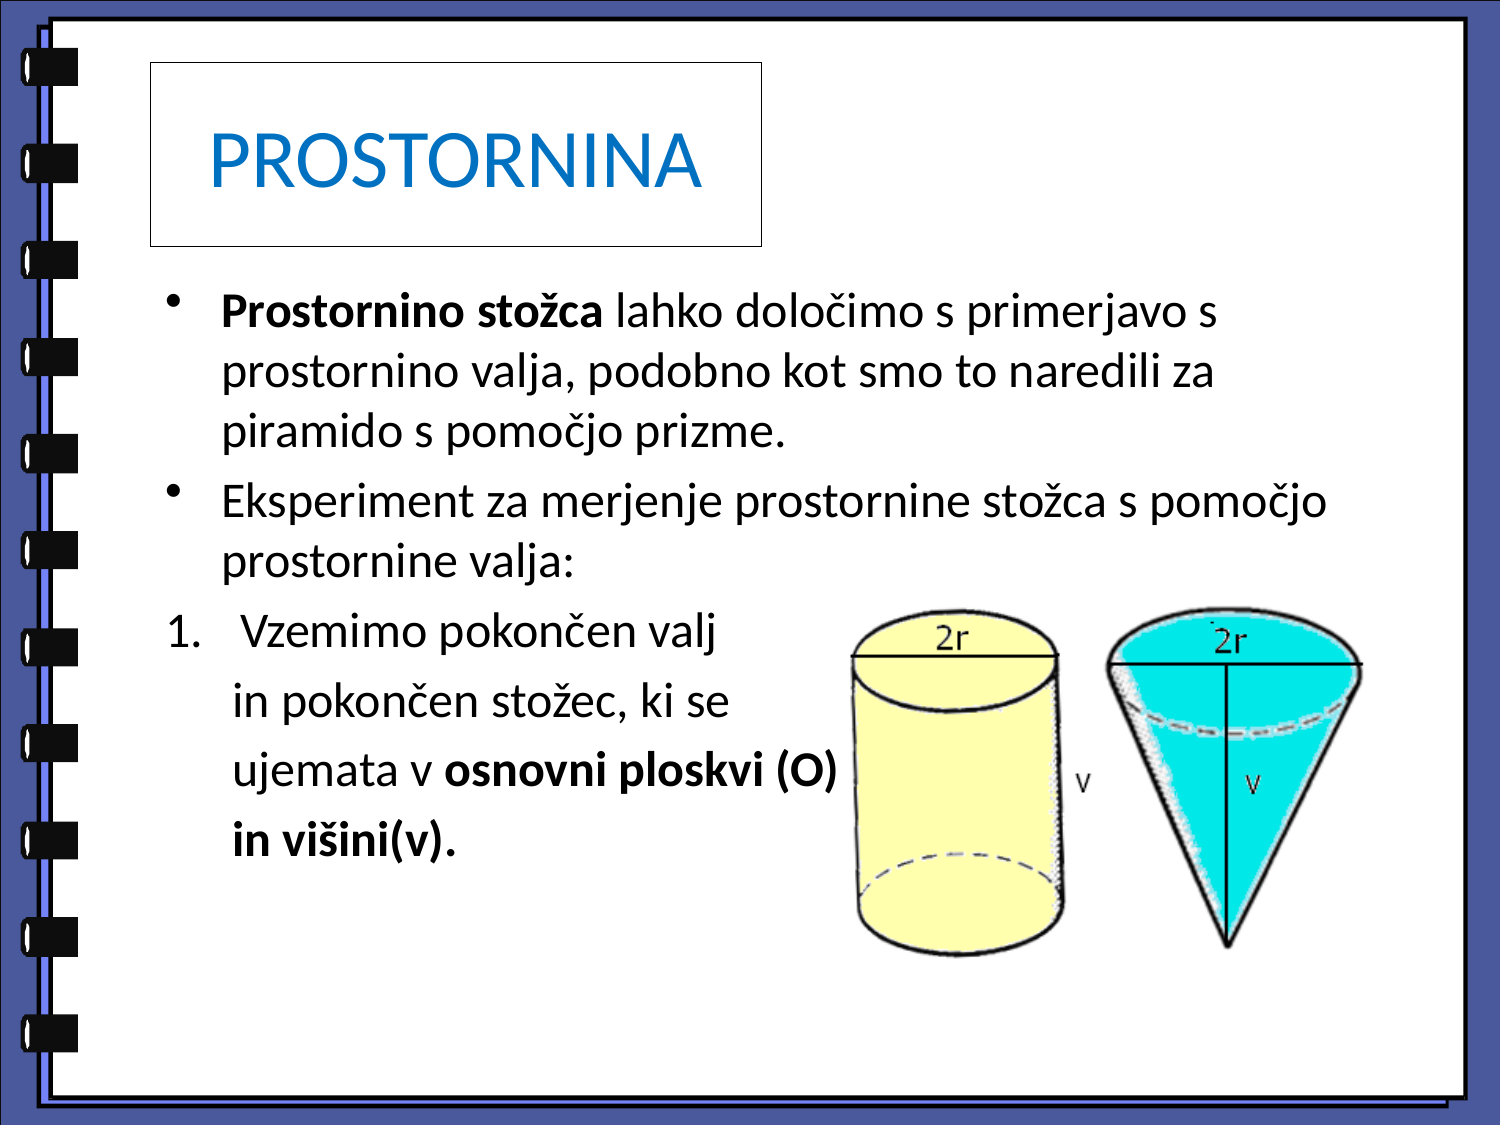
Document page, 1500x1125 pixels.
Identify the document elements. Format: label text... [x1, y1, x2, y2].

picture [843, 597, 1096, 968]
title PROSTORNINA [150, 62, 762, 247]
picture [1101, 597, 1368, 954]
list Prostornino stožca lahko določimo s primerjavo s prostornino valja, podobno kot smo to naredili za piramido s pomočjo prizme. Eksperiment za merjenje prostornine stožca s pomočjo prostornine valja: Vzemimo pokončen valj in pokončen stožec, ki se ujemata v osnovni ploskvi (O) in višini(v). [150, 269, 1413, 1063]
